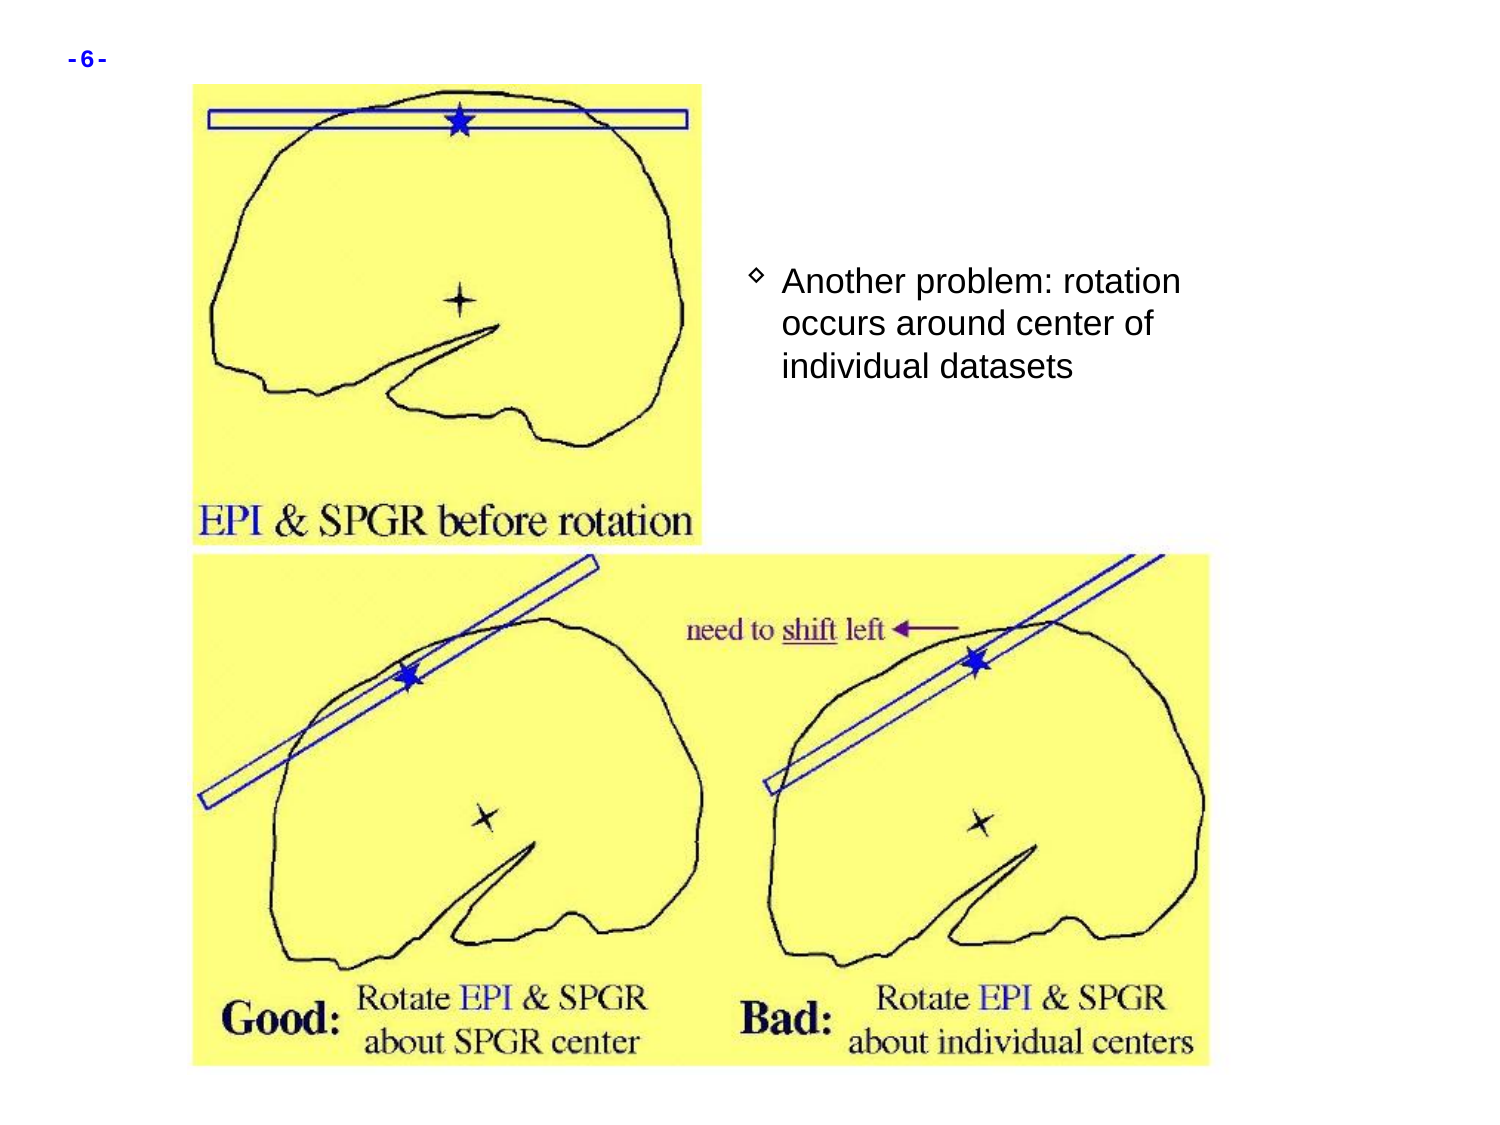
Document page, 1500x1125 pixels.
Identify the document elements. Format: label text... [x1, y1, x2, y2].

text_box Another problem: rotation occurs around center of individual datasets [675, 249, 1201, 401]
picture [187, 84, 1300, 1075]
